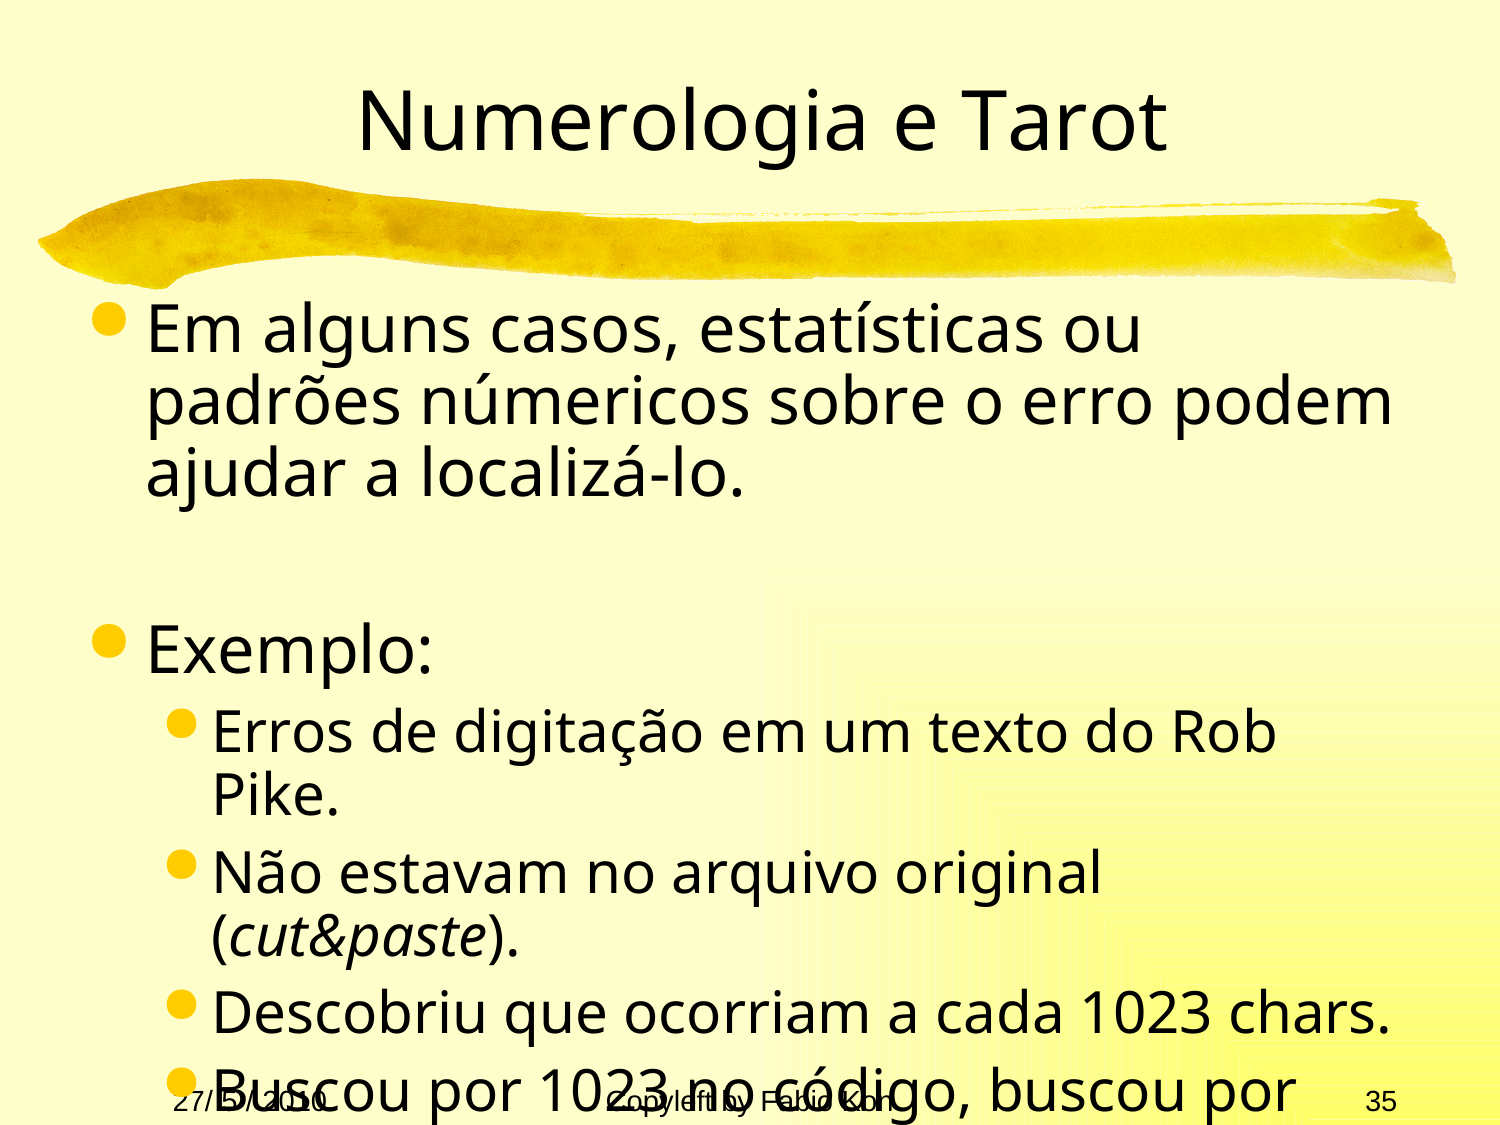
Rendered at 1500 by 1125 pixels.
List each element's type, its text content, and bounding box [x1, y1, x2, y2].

title Numerologia e Tarot [125, 12, 1401, 175]
list Em alguns casos, estatísticas ou padrões númericos sobre o erro podem ajudar a localizá-lo. Exemplo: Erros de digitação em um texto do Rob Pike. Não estavam no arquivo original (cut&paste). Descobriu que ocorriam a cada 1023 chars. Buscou por 1023 no código, buscou por 1024 no código. [74, 287, 1417, 1101]
picture [24, 174, 1463, 297]
